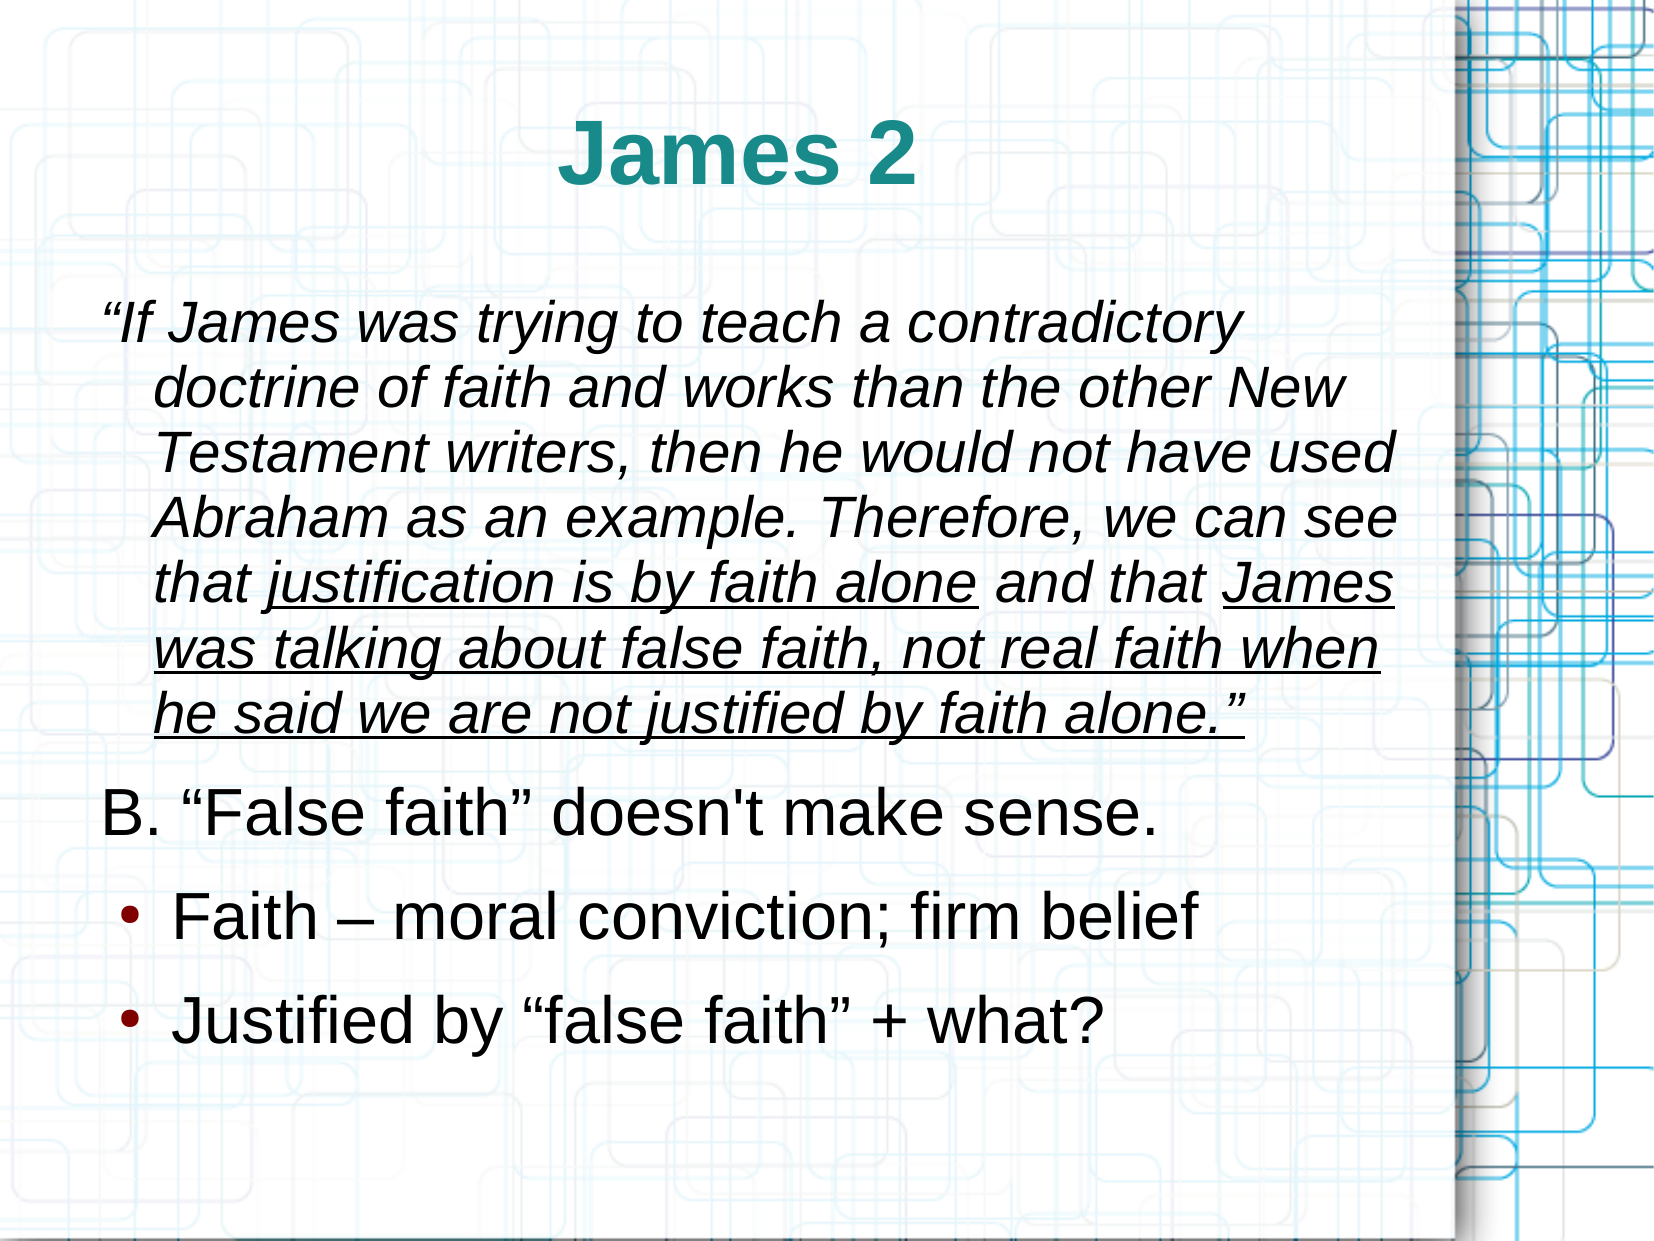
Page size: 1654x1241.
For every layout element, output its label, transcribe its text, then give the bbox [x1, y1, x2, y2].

picture [0, 0, 1654, 1241]
title James 2 [59, 49, 1418, 257]
list “If James was trying to teach a contradictory doctrine of faith and works than the other New Testament writers, then he would not have used Abraham as an example. Therefore, we can see that justification is by faith alone and that James was talking about false faith, not real faith when he said we are not justified by faith alone.” B. “False faith” doesn't make sense. Faith – moral conviction; firm belief Justified by “false faith” + what? [82, 290, 1418, 1109]
